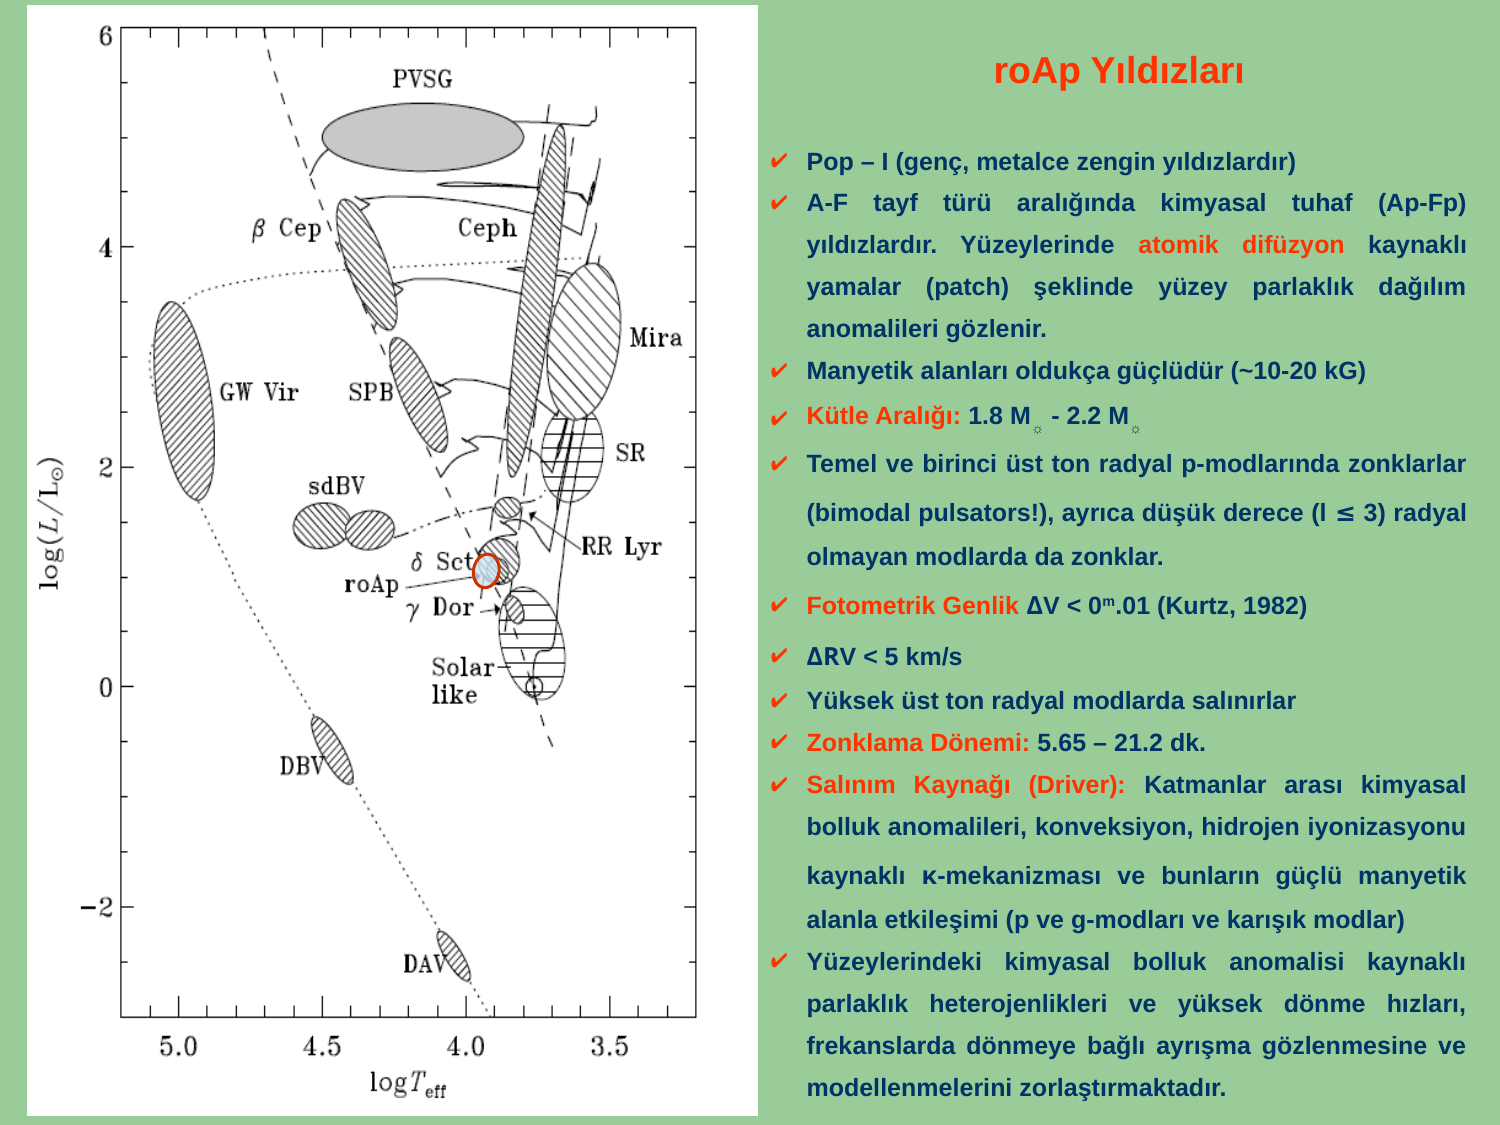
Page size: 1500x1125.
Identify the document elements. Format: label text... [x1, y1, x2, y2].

text_box roAp Yıldızları Pop – I (genç, metalce zengin yıldızlardır) A-F tayf türü aralığında kimyasal tuhaf (Ap-Fp) yıldızlardır. Yüzeylerinde atomik difüzyon kaynaklı yamalar (patch) şeklinde yüzey parlaklık dağılım anomalileri gözlenir. Manyetik alanları oldukça güçlüdür (~10-20 kG) Kütle Aralığı: 1.8 M☼ - 2.2 M☼ Temel ve birinci üst ton radyal p-modlarında zonklarlar (bimodal pulsators!), ayrıca düşük derece (l ≤ 3) radyal olmayan modlarda da zonklar. Fotometrik Genlik ΔV < 0m.01 (Kurtz, 1982) ΔRV < 5 km/s Yüksek üst ton radyal modlarda salınırlar Zonklama Dönemi: 5.65 – 21.2 dk. Salınım Kaynağı (Driver): Katmanlar arası kimyasal bolluk anomalileri, konveksiyon, hidrojen iyonizasyonu kaynaklı κ-mekanizması ve bunların güçlü manyetik alanla etkileşimi (p ve g-modları ve karışık modlar) Yüzeylerindeki kimyasal bolluk anomalisi kaynaklı parlaklık heterojenlikleri ve yüksek dönme hızları, frekanslarda dönmeye bağlı ayrışma gözlenmesine ve modellenmelerini zorlaştırmaktadır. [756, 41, 1483, 1086]
text_box [473, 554, 500, 588]
picture [27, 5, 758, 1116]
